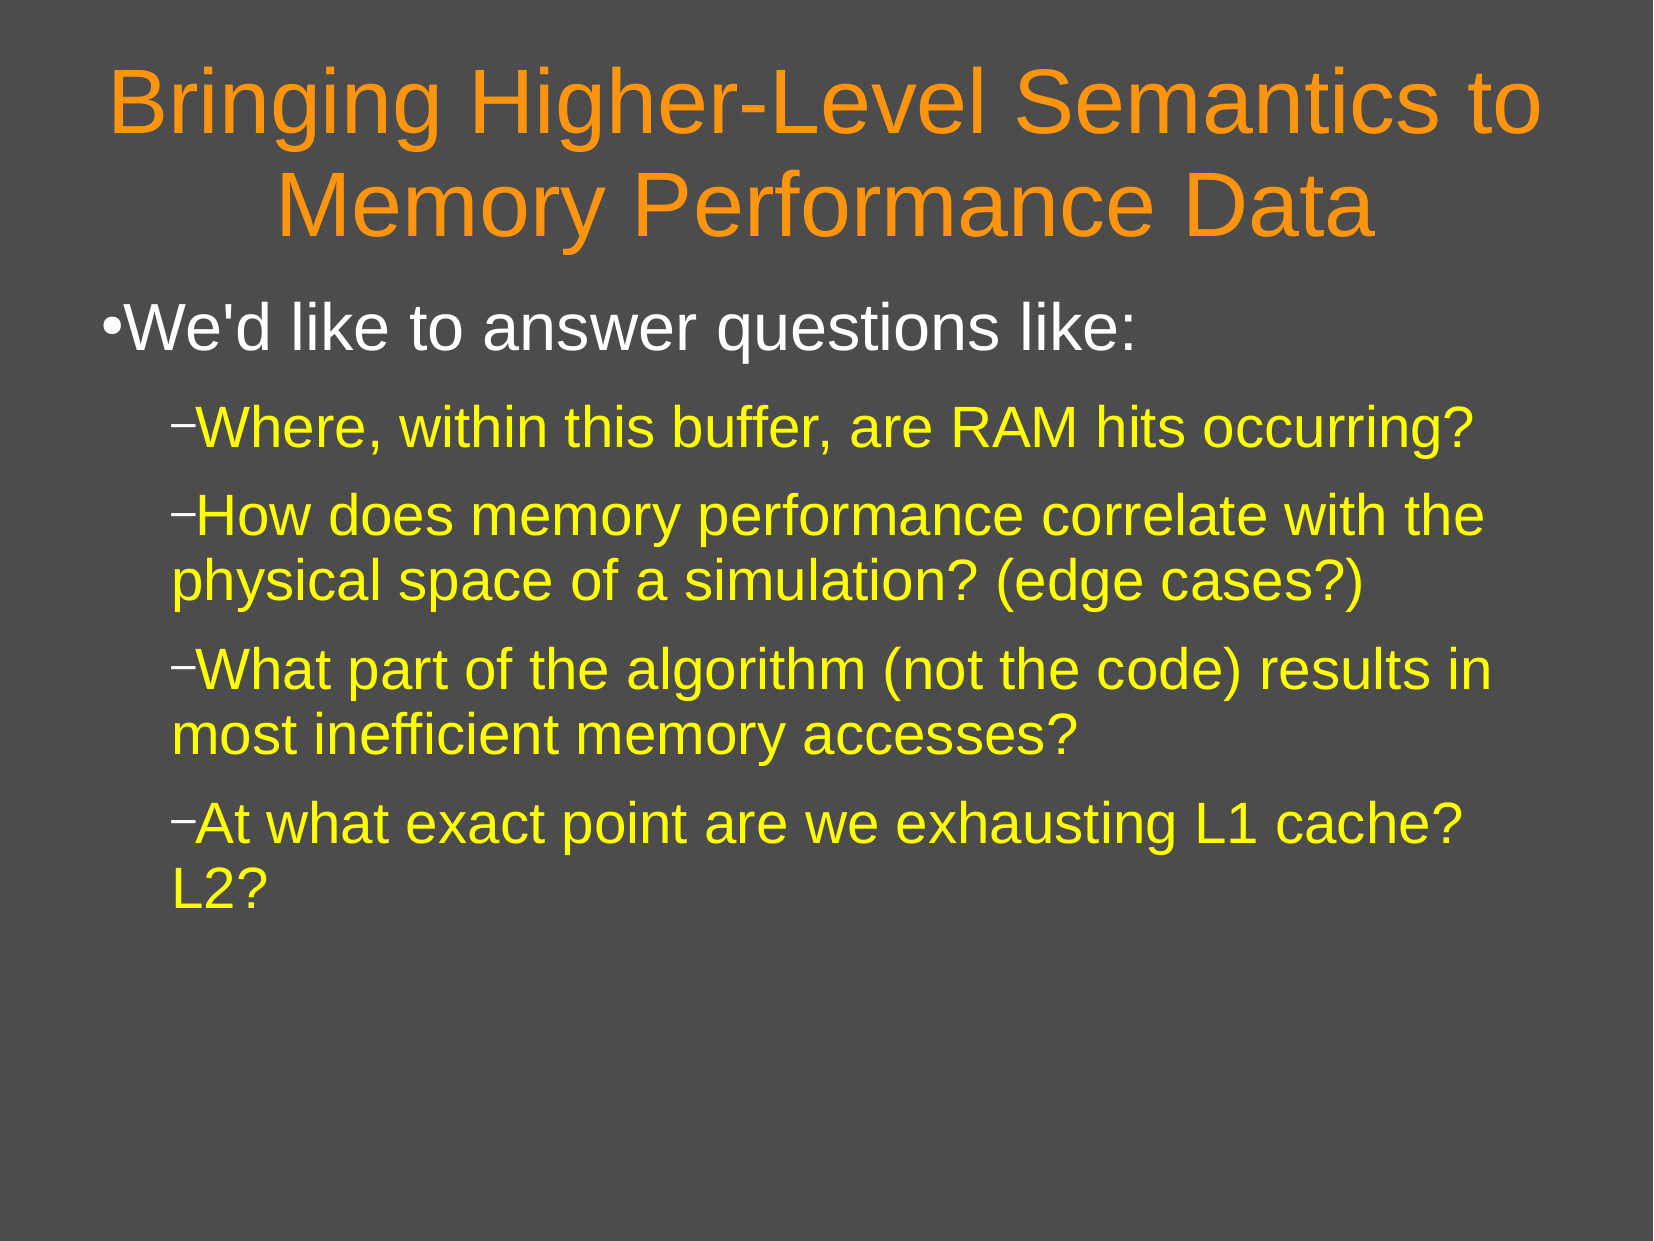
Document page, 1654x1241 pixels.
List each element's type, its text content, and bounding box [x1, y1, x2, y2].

list We'd like to answer questions like: Where, within this buffer, are RAM hits occurring? How does memory performance correlate with the physical space of a simulation? (edge cases?) What part of the algorithm (not the code) results in most inefficient memory accesses? At what exact point are we exhausting L1 cache? L2? [82, 290, 1571, 1010]
title Bringing Higher-Level Semantics to Memory Performance Data [82, 49, 1571, 257]
